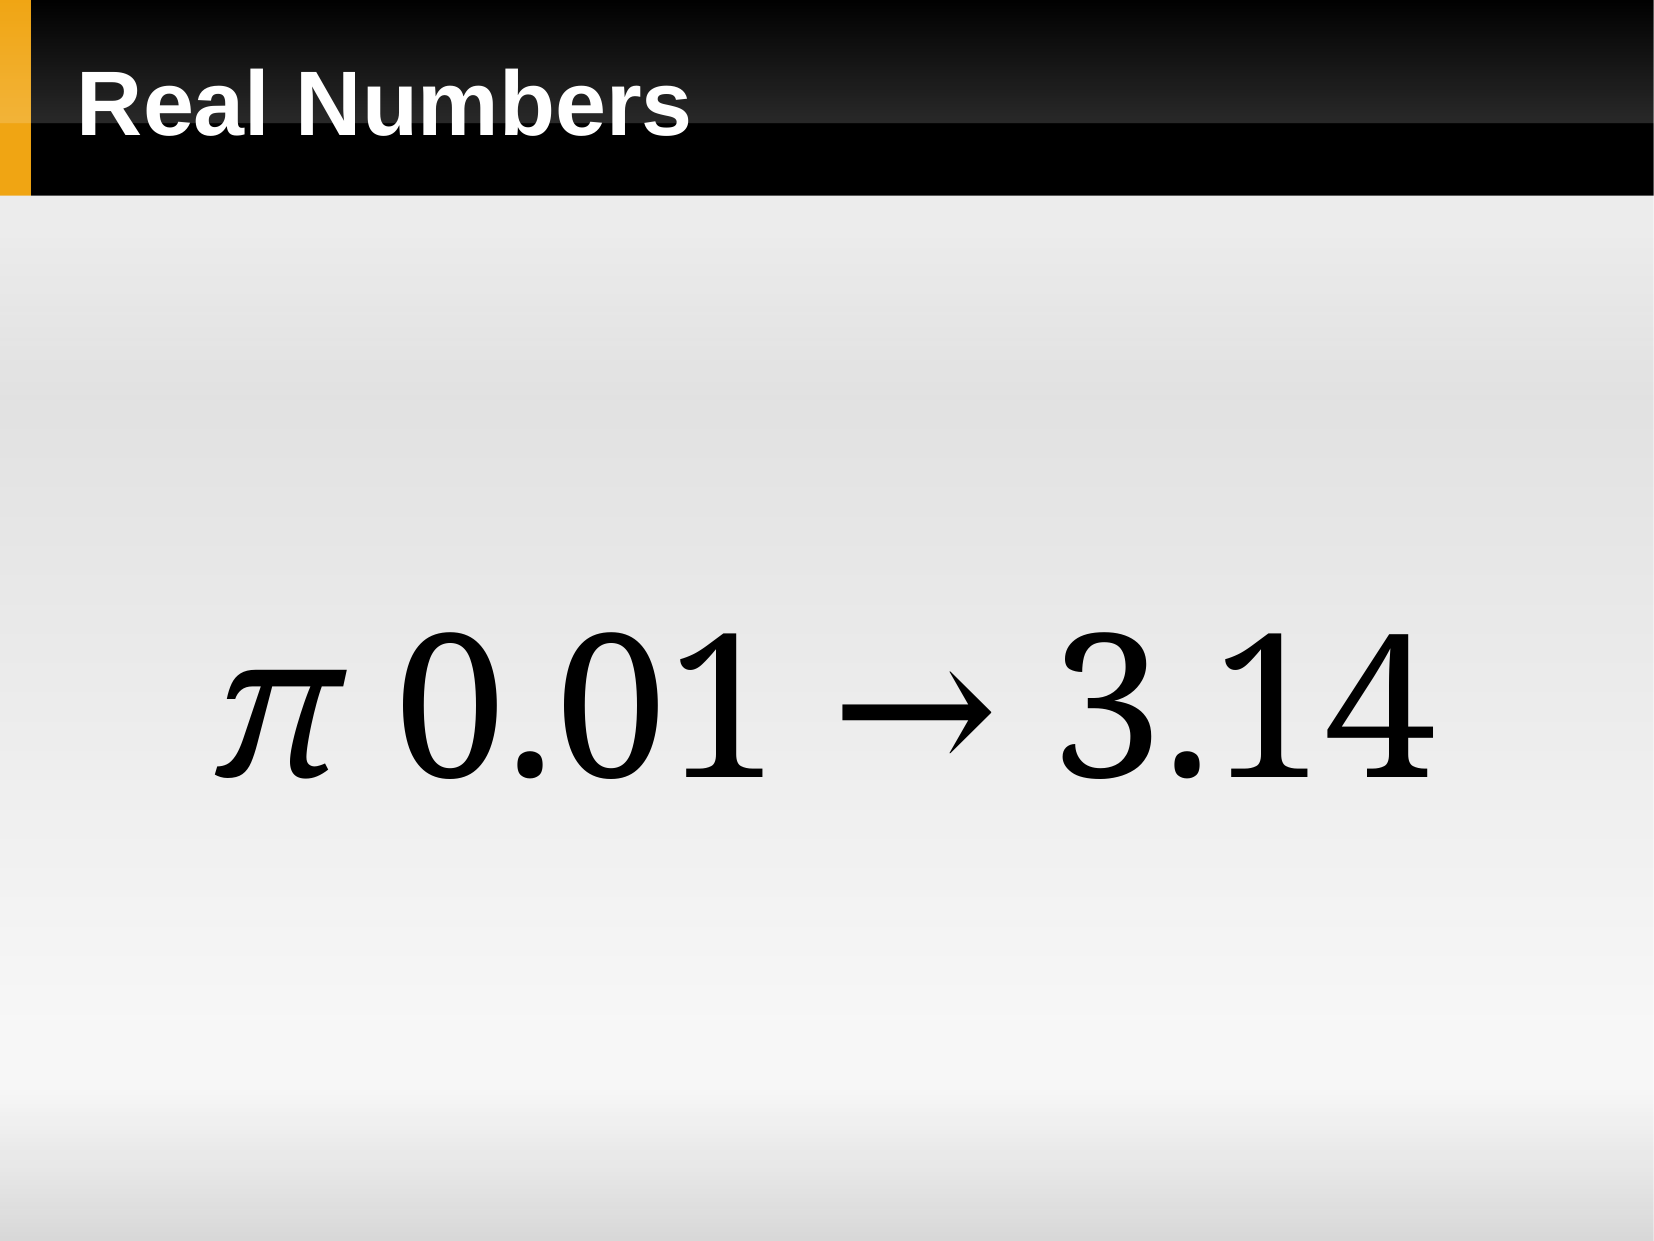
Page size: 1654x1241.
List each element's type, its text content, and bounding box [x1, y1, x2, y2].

picture [0, 0, 1654, 1241]
title Real Numbers [76, 7, 1565, 200]
subtitle π 0.01 → 3.14 [82, 297, 1571, 1102]
